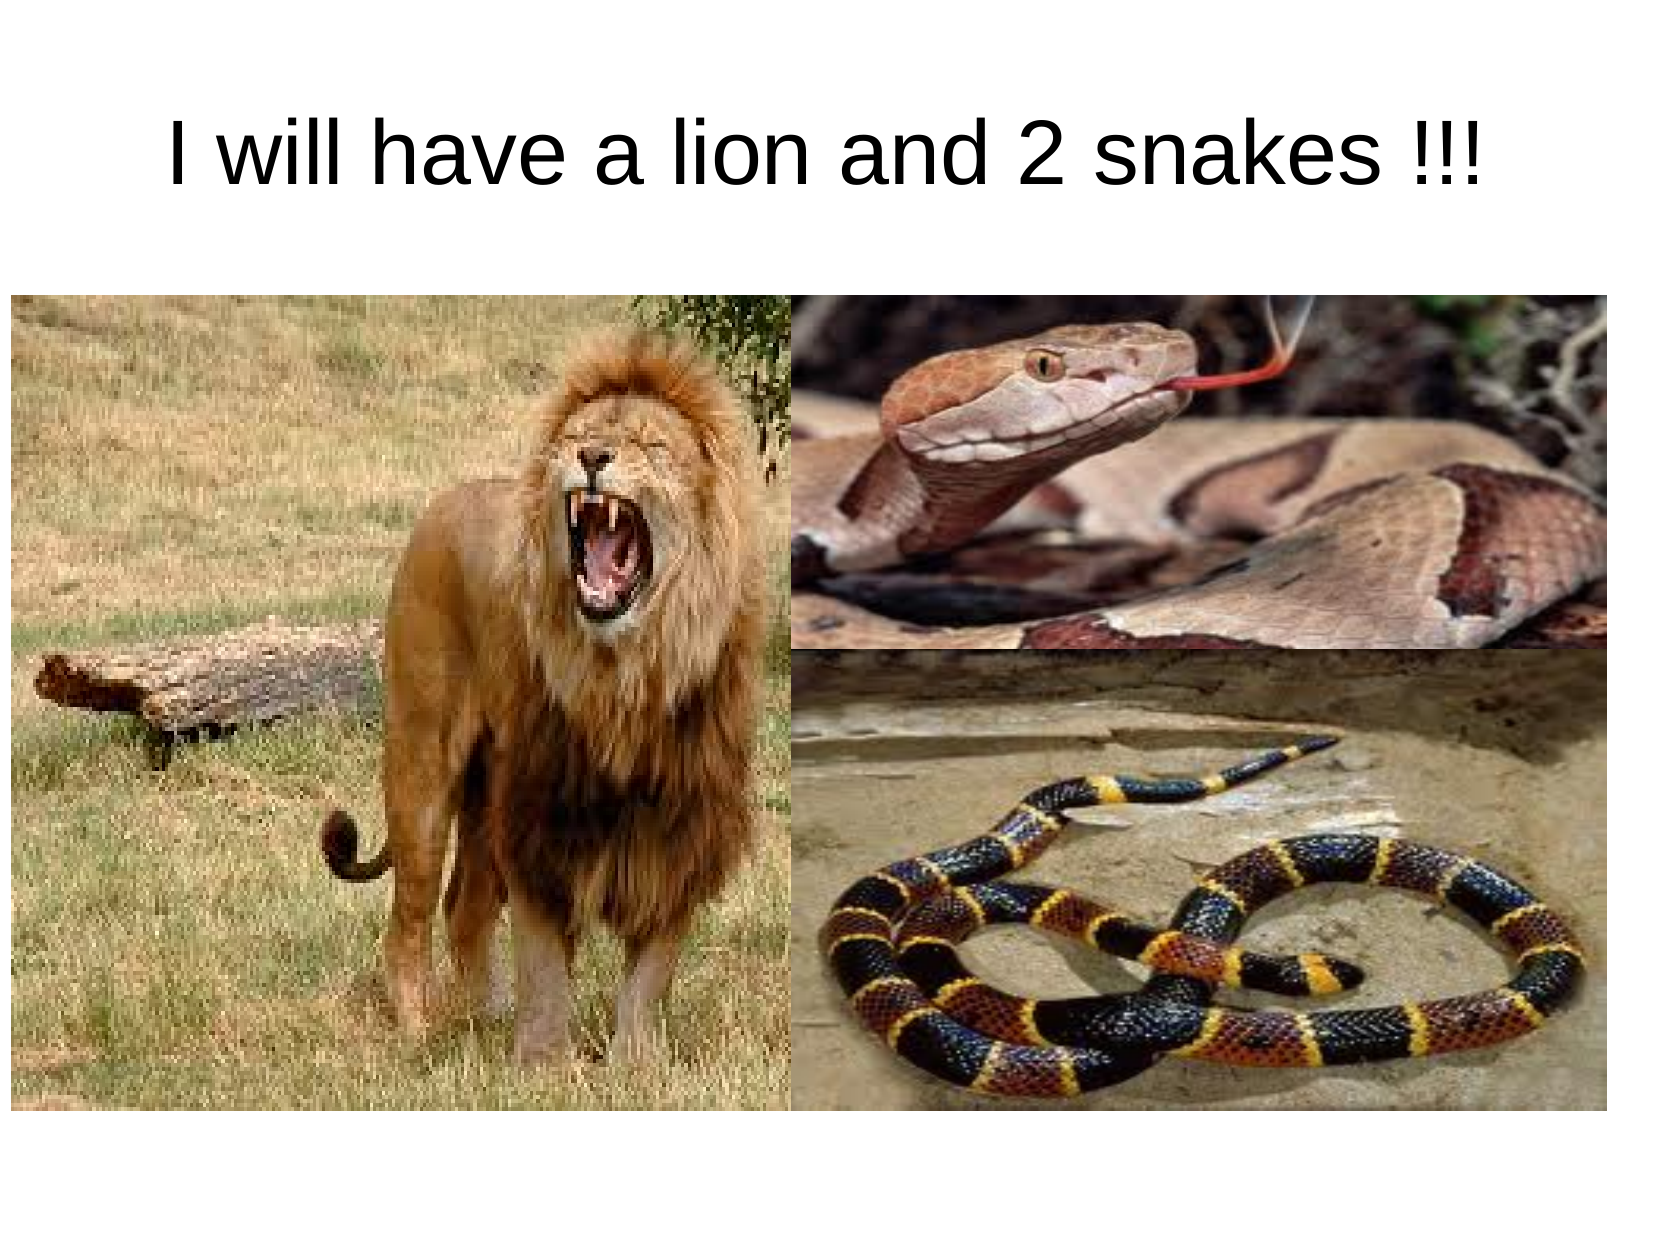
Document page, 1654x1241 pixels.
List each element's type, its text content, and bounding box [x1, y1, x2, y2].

title I will have a lion and 2 snakes !!! [82, 49, 1571, 257]
picture [11, 295, 1607, 1111]
